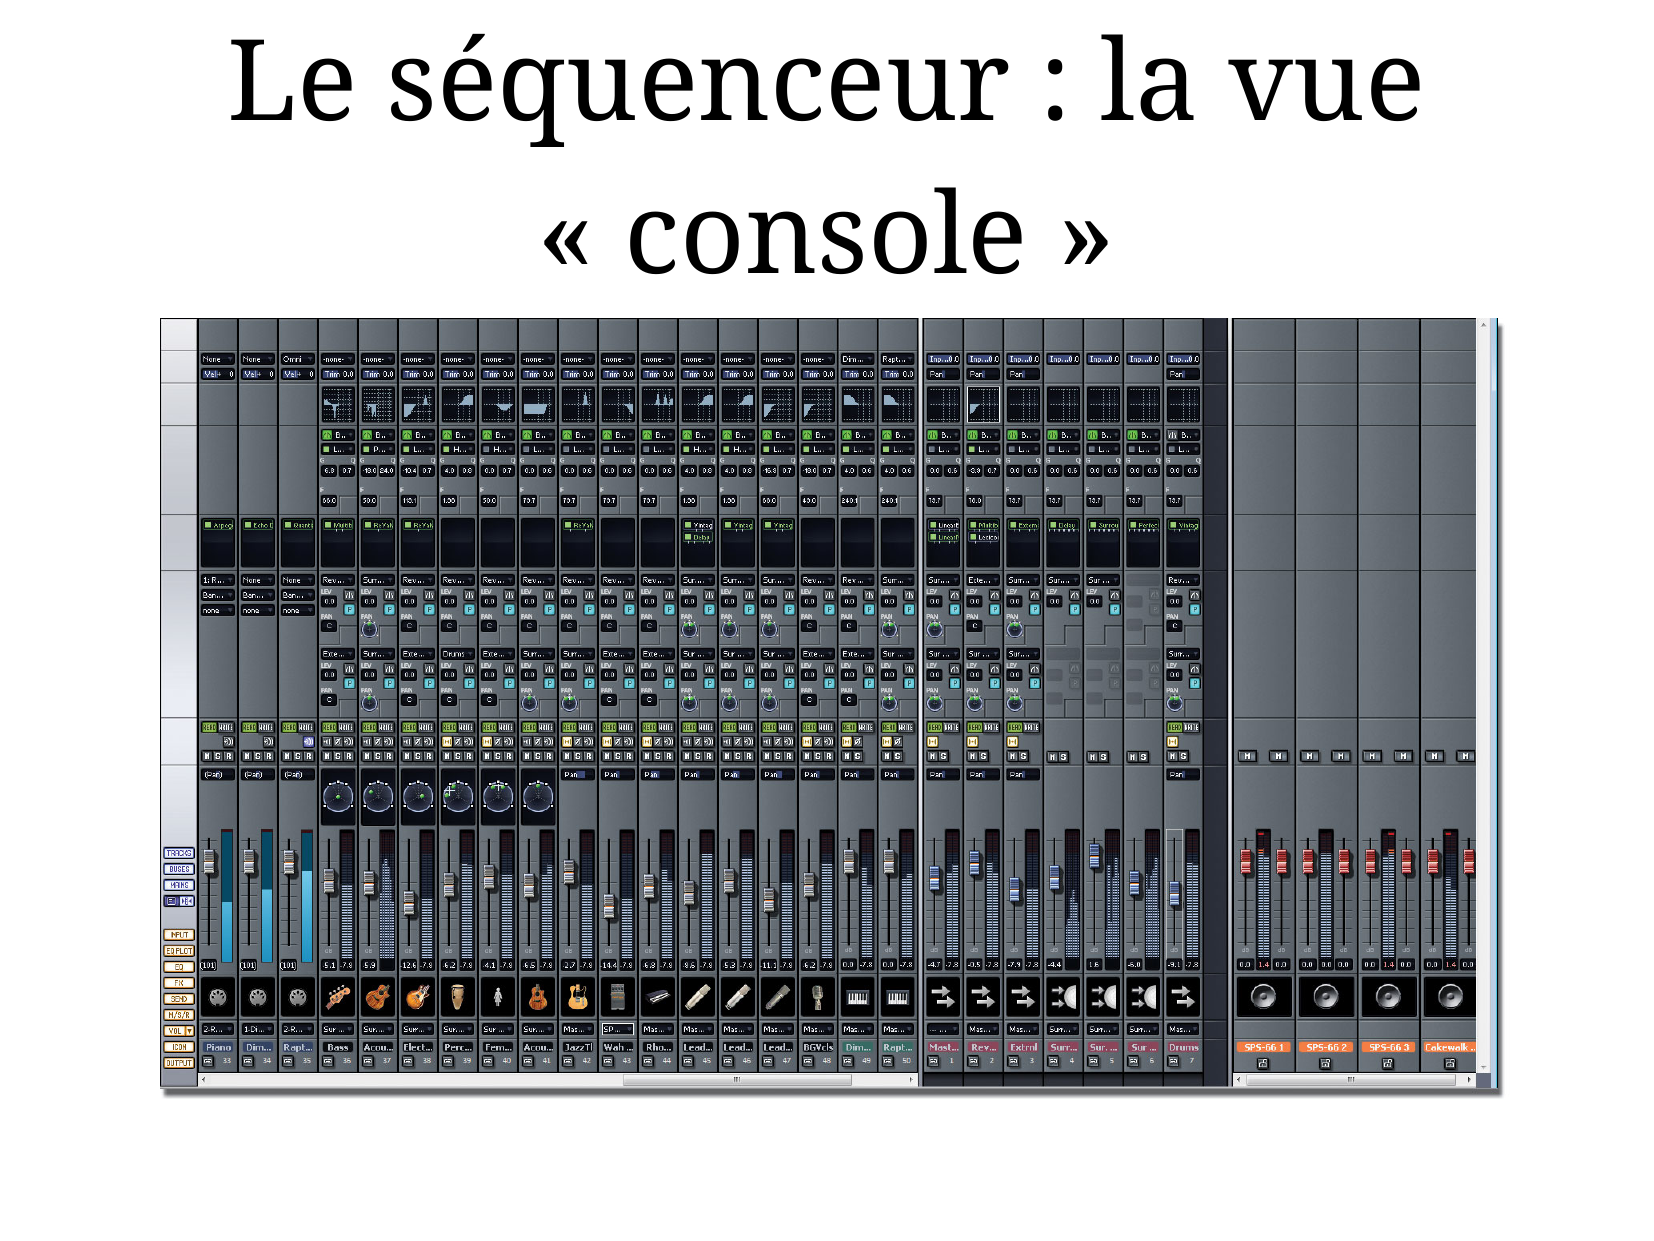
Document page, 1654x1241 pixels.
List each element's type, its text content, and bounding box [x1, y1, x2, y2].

title Le séquenceur : la vue « console » [0, 49, 1654, 257]
picture [160, 318, 1518, 1111]
